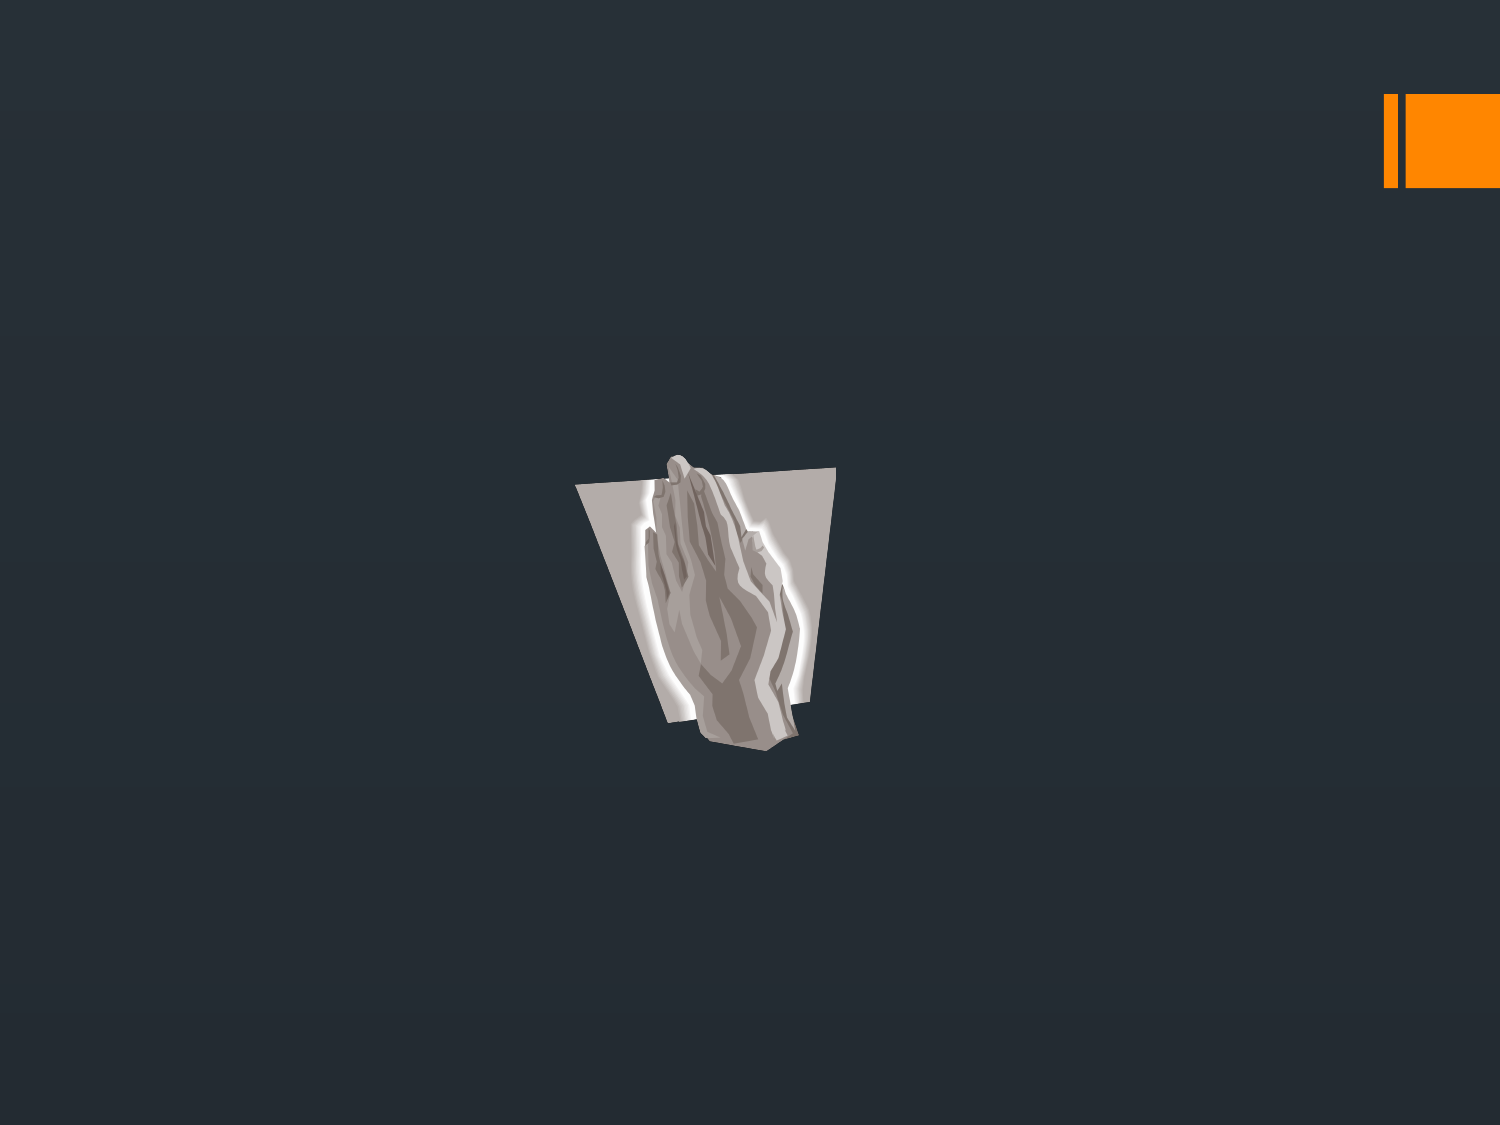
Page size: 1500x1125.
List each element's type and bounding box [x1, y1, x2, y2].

picture [575, 449, 836, 751]
